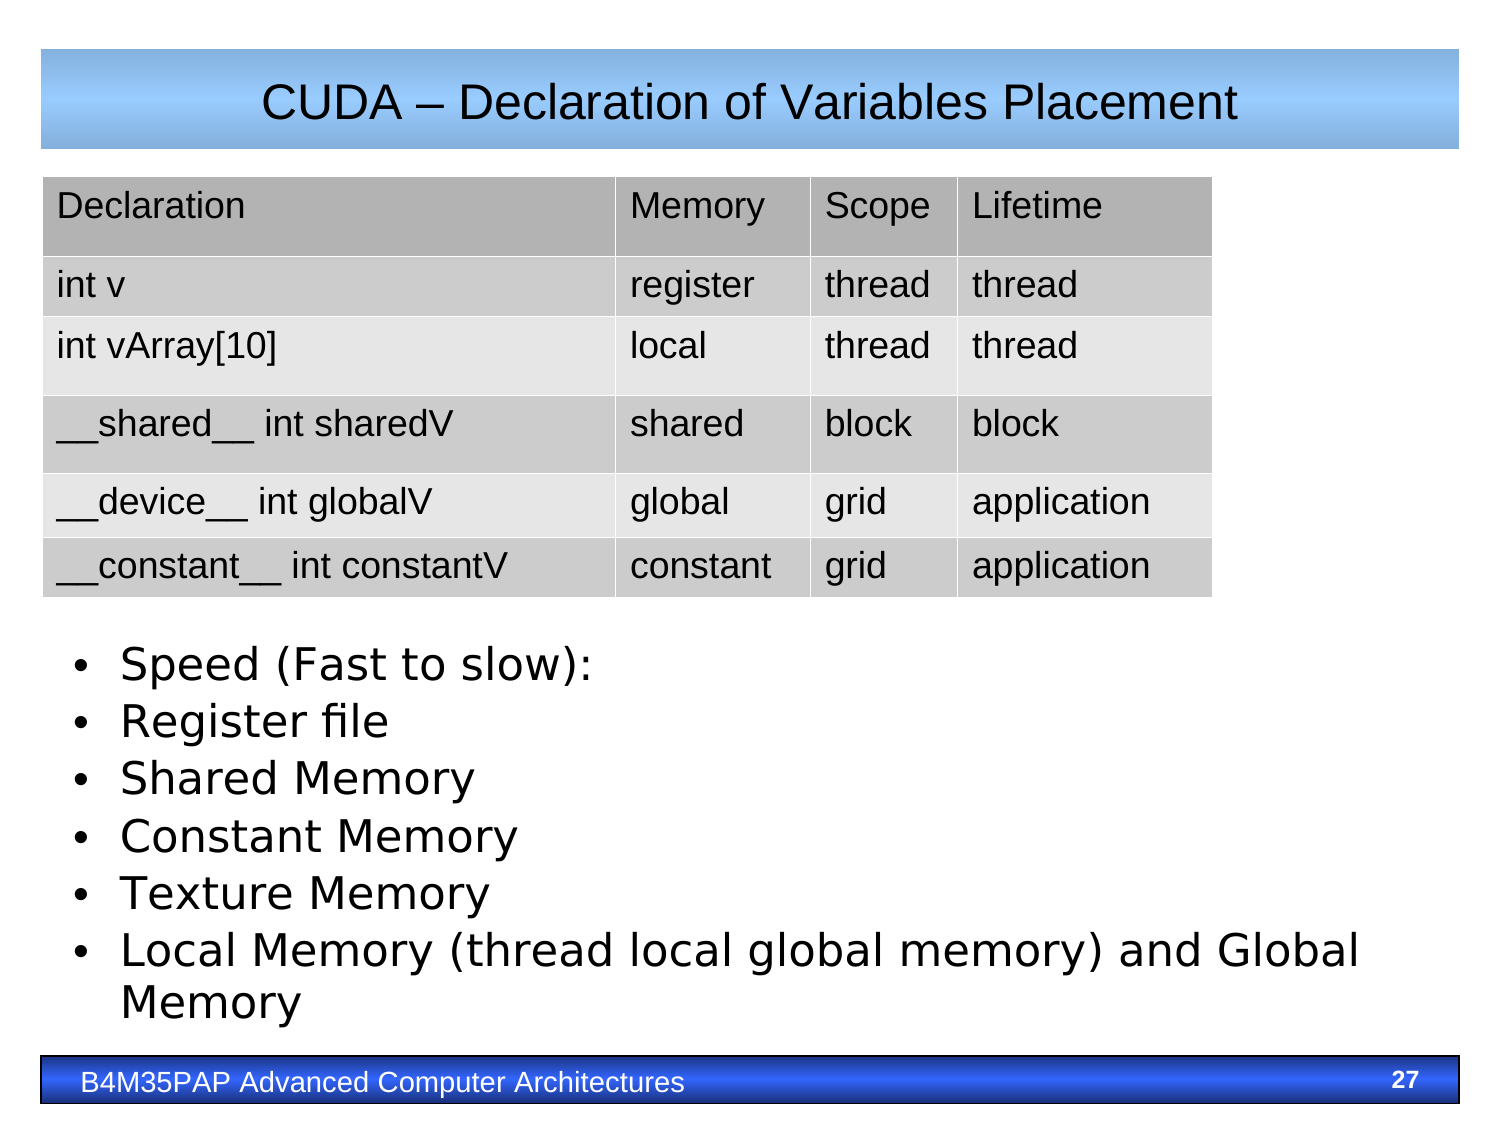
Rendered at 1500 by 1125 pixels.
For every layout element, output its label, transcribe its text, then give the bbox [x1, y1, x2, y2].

table_header Memory [616, 177, 810, 256]
table_header Lifetime [958, 177, 1212, 256]
table_header Declaration [43, 177, 615, 256]
table_cell thread [811, 317, 957, 395]
table_cell thread [958, 257, 1212, 316]
table_cell block [958, 396, 1212, 473]
table_cell global [616, 474, 810, 537]
table_cell register [616, 257, 810, 316]
table_cell grid [811, 474, 957, 537]
table_cell thread [811, 257, 957, 316]
table_cell shared [616, 396, 810, 473]
title CUDA – Declaration of Variables Placement [41, 49, 1459, 149]
table_cell thread [958, 317, 1212, 395]
table_cell application [958, 474, 1212, 537]
table_cell constant [616, 538, 810, 597]
table_cell application [958, 538, 1212, 597]
table_cell int vArray[10] [43, 317, 615, 395]
table_cell __device__ int globalV [43, 474, 615, 537]
table_cell block [811, 396, 957, 473]
list Speed (Fast to slow): Register file Shared Memory Constant Memory Texture Memory Local Memory (thread local global memory) and Global Memory [58, 631, 1477, 1041]
table_cell grid [811, 538, 957, 597]
table_cell local [616, 317, 810, 395]
table_cell __shared__ int sharedV [43, 396, 615, 473]
table_cell int v [43, 257, 615, 316]
table_header Scope [811, 177, 957, 256]
table_cell __constant__ int constantV [43, 538, 615, 597]
